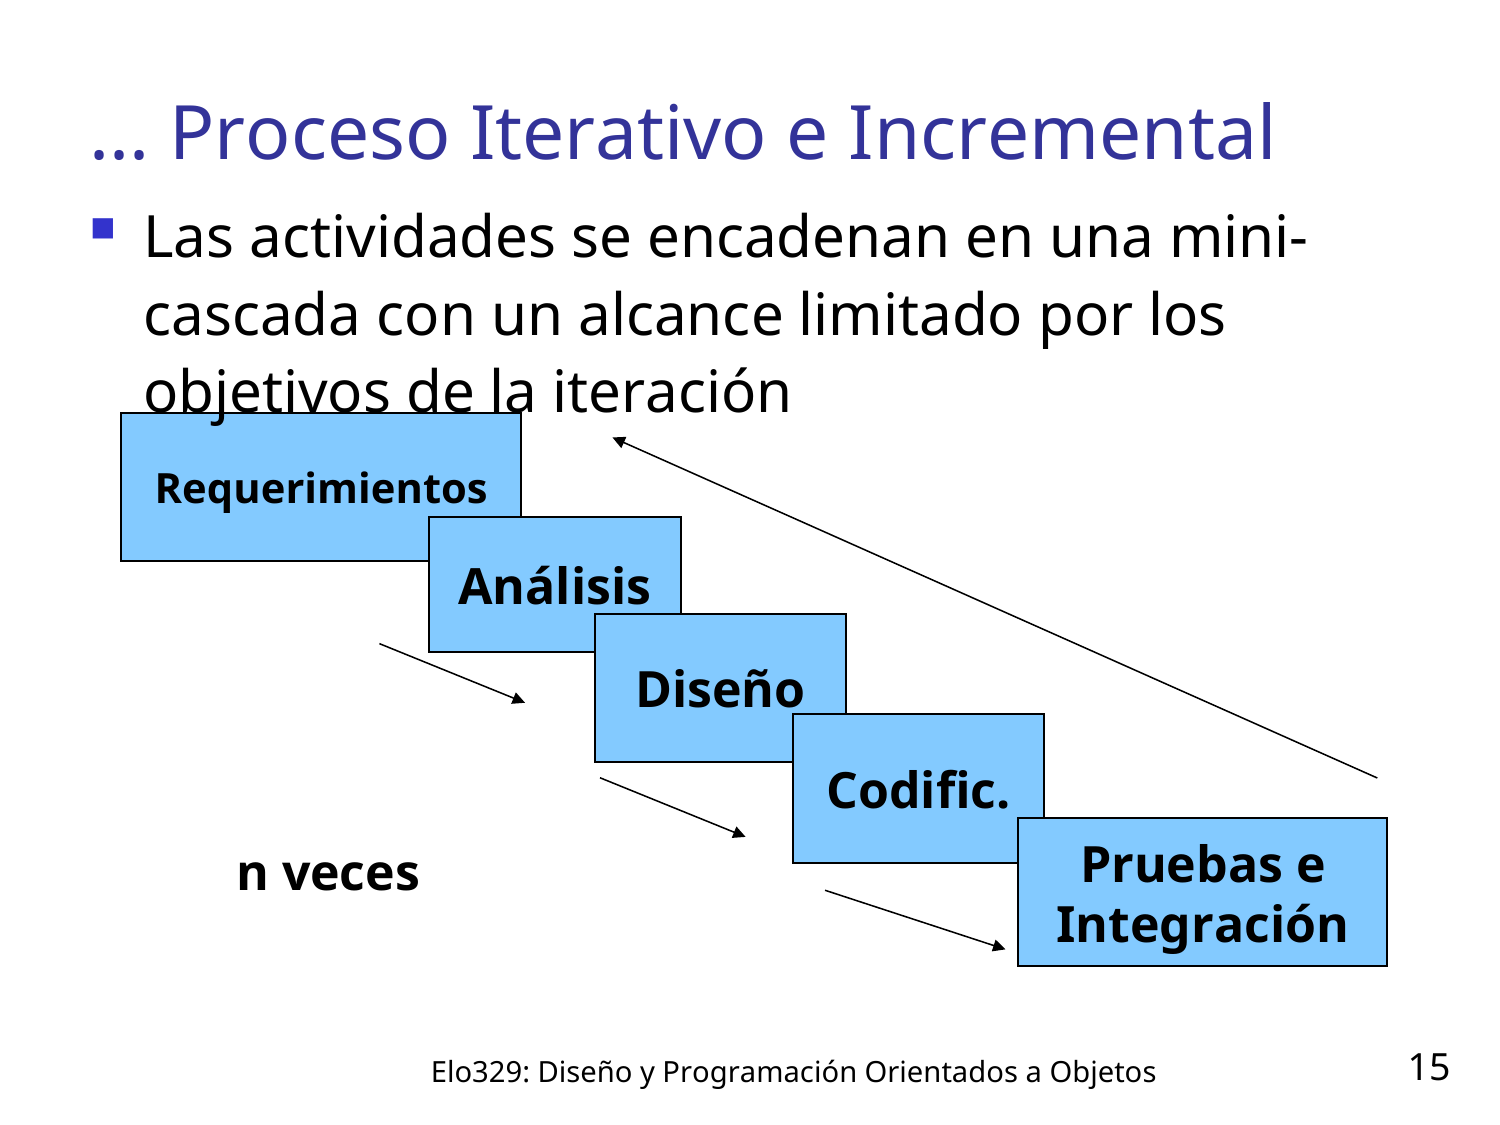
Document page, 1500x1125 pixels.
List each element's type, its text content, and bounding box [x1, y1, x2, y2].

list Las actividades se encadenan en una mini-cascada con un alcance limitado por los objetivos de la iteración [75, 187, 1398, 1066]
title ... Proceso Iterativo e Incremental [75, 10, 1426, 188]
